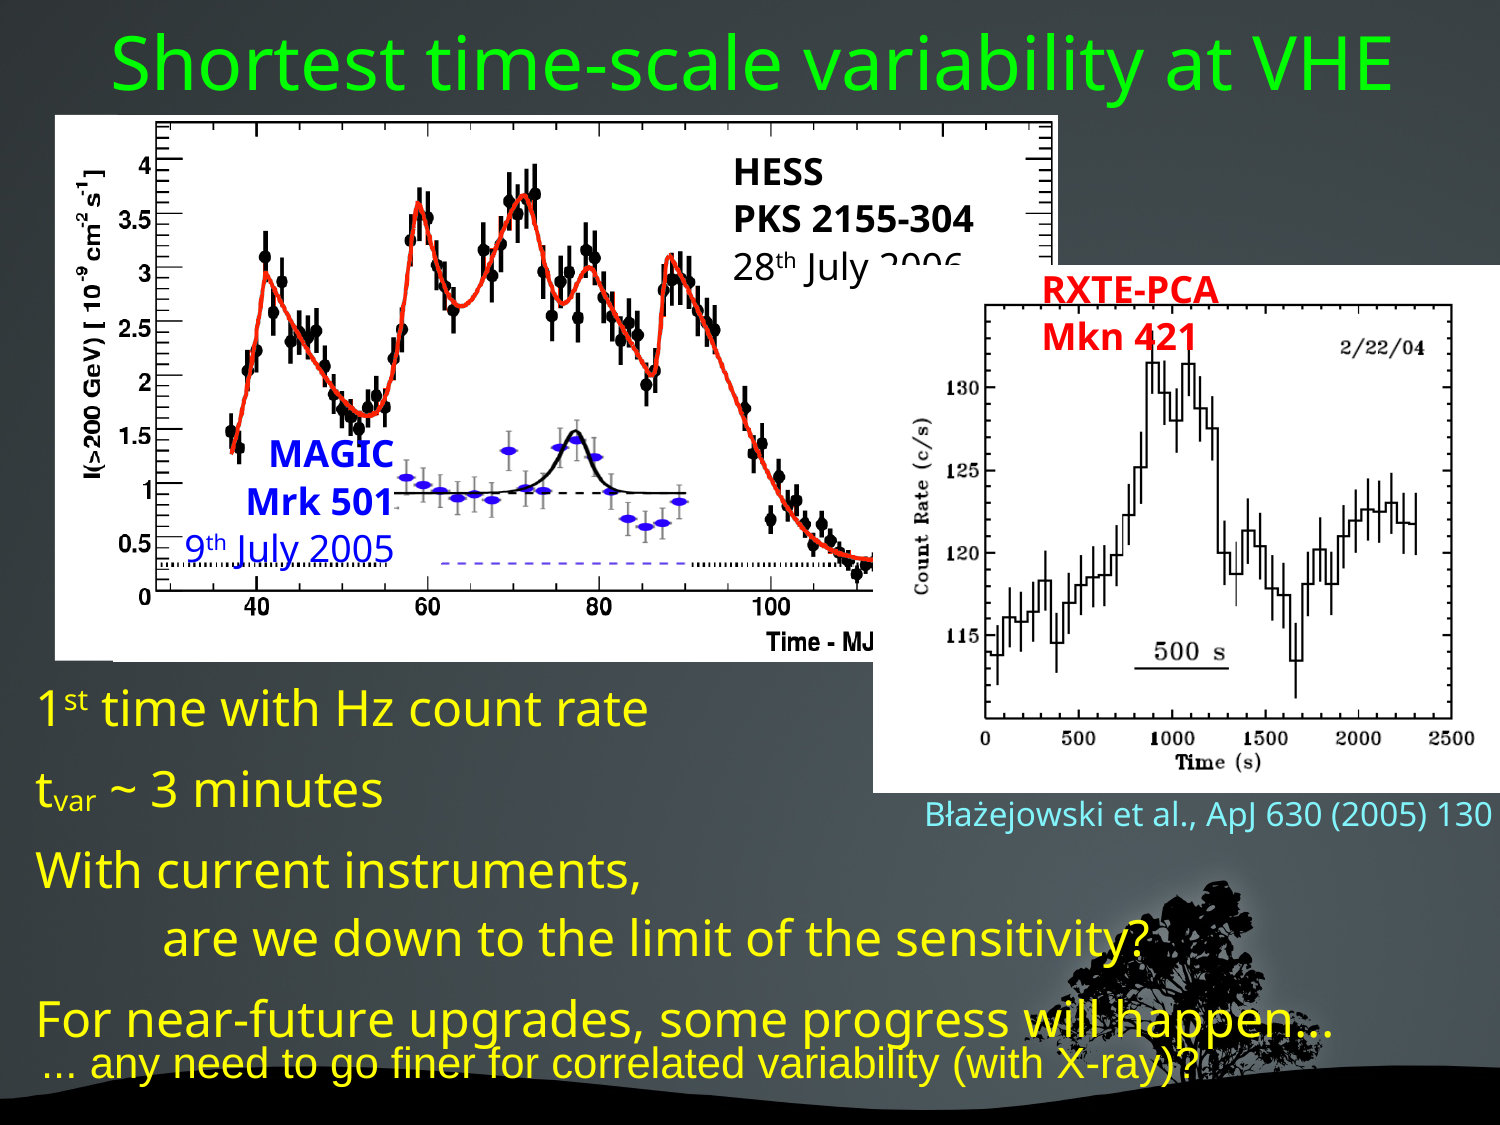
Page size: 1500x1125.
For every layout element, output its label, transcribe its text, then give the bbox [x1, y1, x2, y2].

text_box Błażejowski et al., ApJ 630 (2005) 130 [909, 783, 1500, 838]
picture [0, 115, 1500, 1125]
text_box HESS PKS 2155-304 28th July 2006 [717, 139, 990, 298]
text_box RXTE-PCA Mkn 421 [1026, 257, 1235, 369]
text_box [54, 114, 118, 661]
text_box MAGIC Mrk 501 9th July 2005 [160, 477, 415, 526]
text_box ... any need to go finer for correlated variability (with X-ray)? [8, 963, 1472, 1106]
title Shortest time-scale variability at VHE [0, 2, 1500, 121]
list 1st time with Hz count rate tvar ~ 3 minutes With current instruments, are we down to the limit of the sensitivity? For near-future upgrades, some progress will happen... [17, 673, 1495, 1032]
